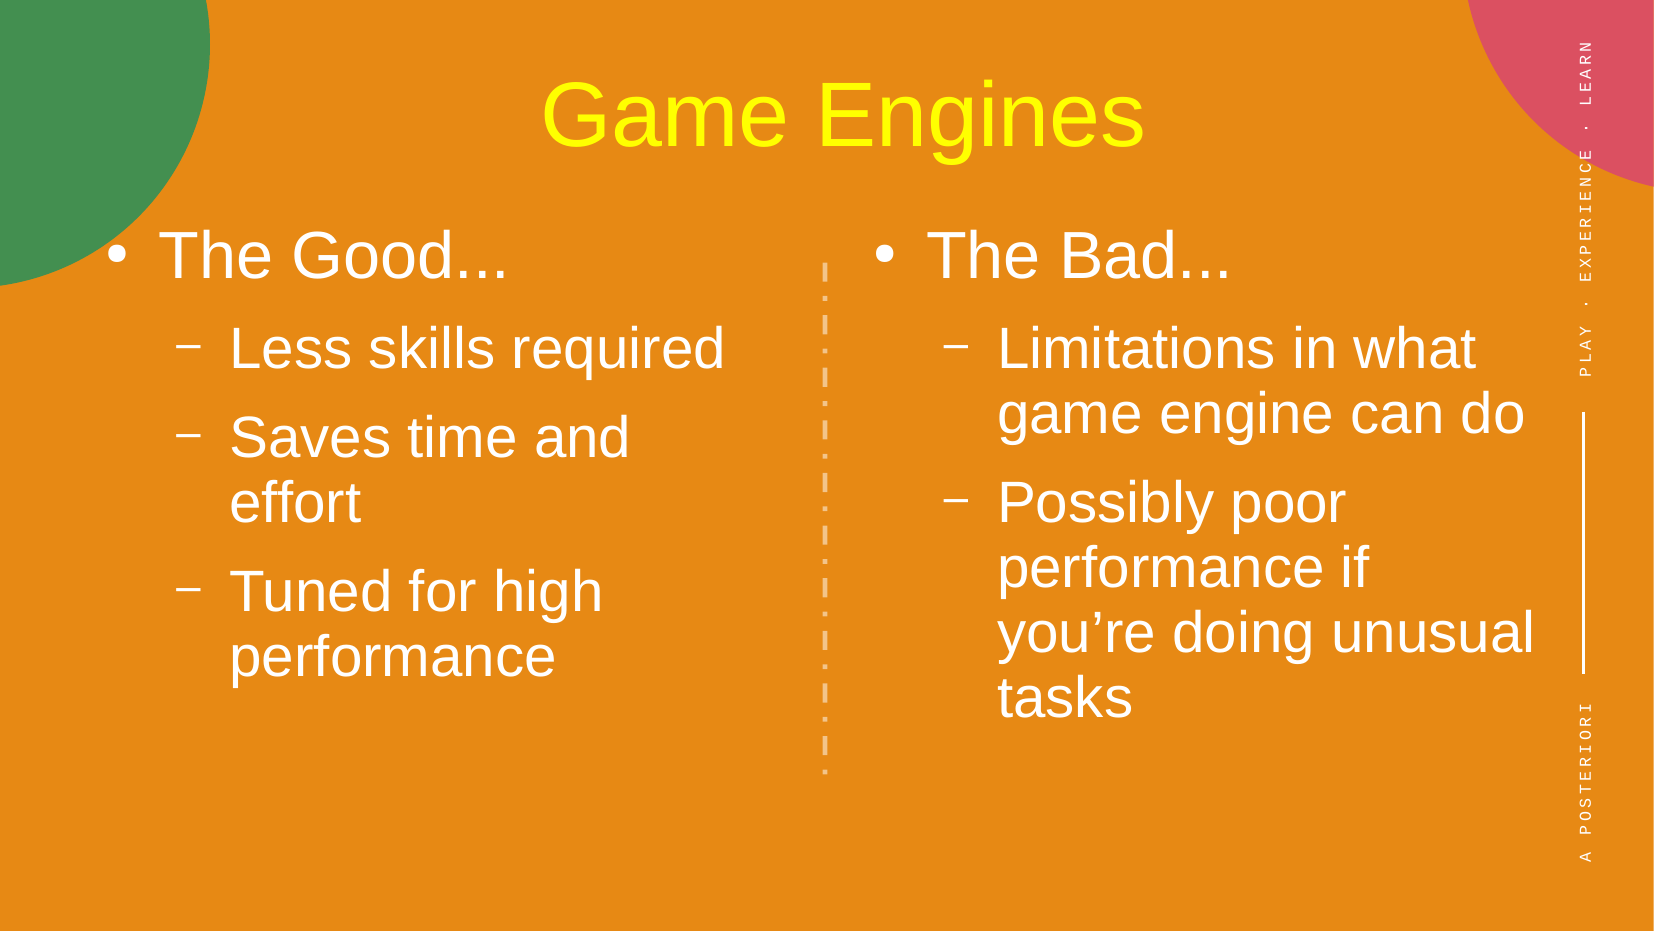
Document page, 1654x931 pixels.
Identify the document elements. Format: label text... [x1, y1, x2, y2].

list The Bad... Limitations in what game engine can do Possibly poor performance if you’re doing unusual tasks [855, 217, 1544, 826]
list The Good... Less skills required Saves time and effort Tuned for high performance [87, 217, 776, 826]
title Game Engines [187, 37, 1501, 193]
